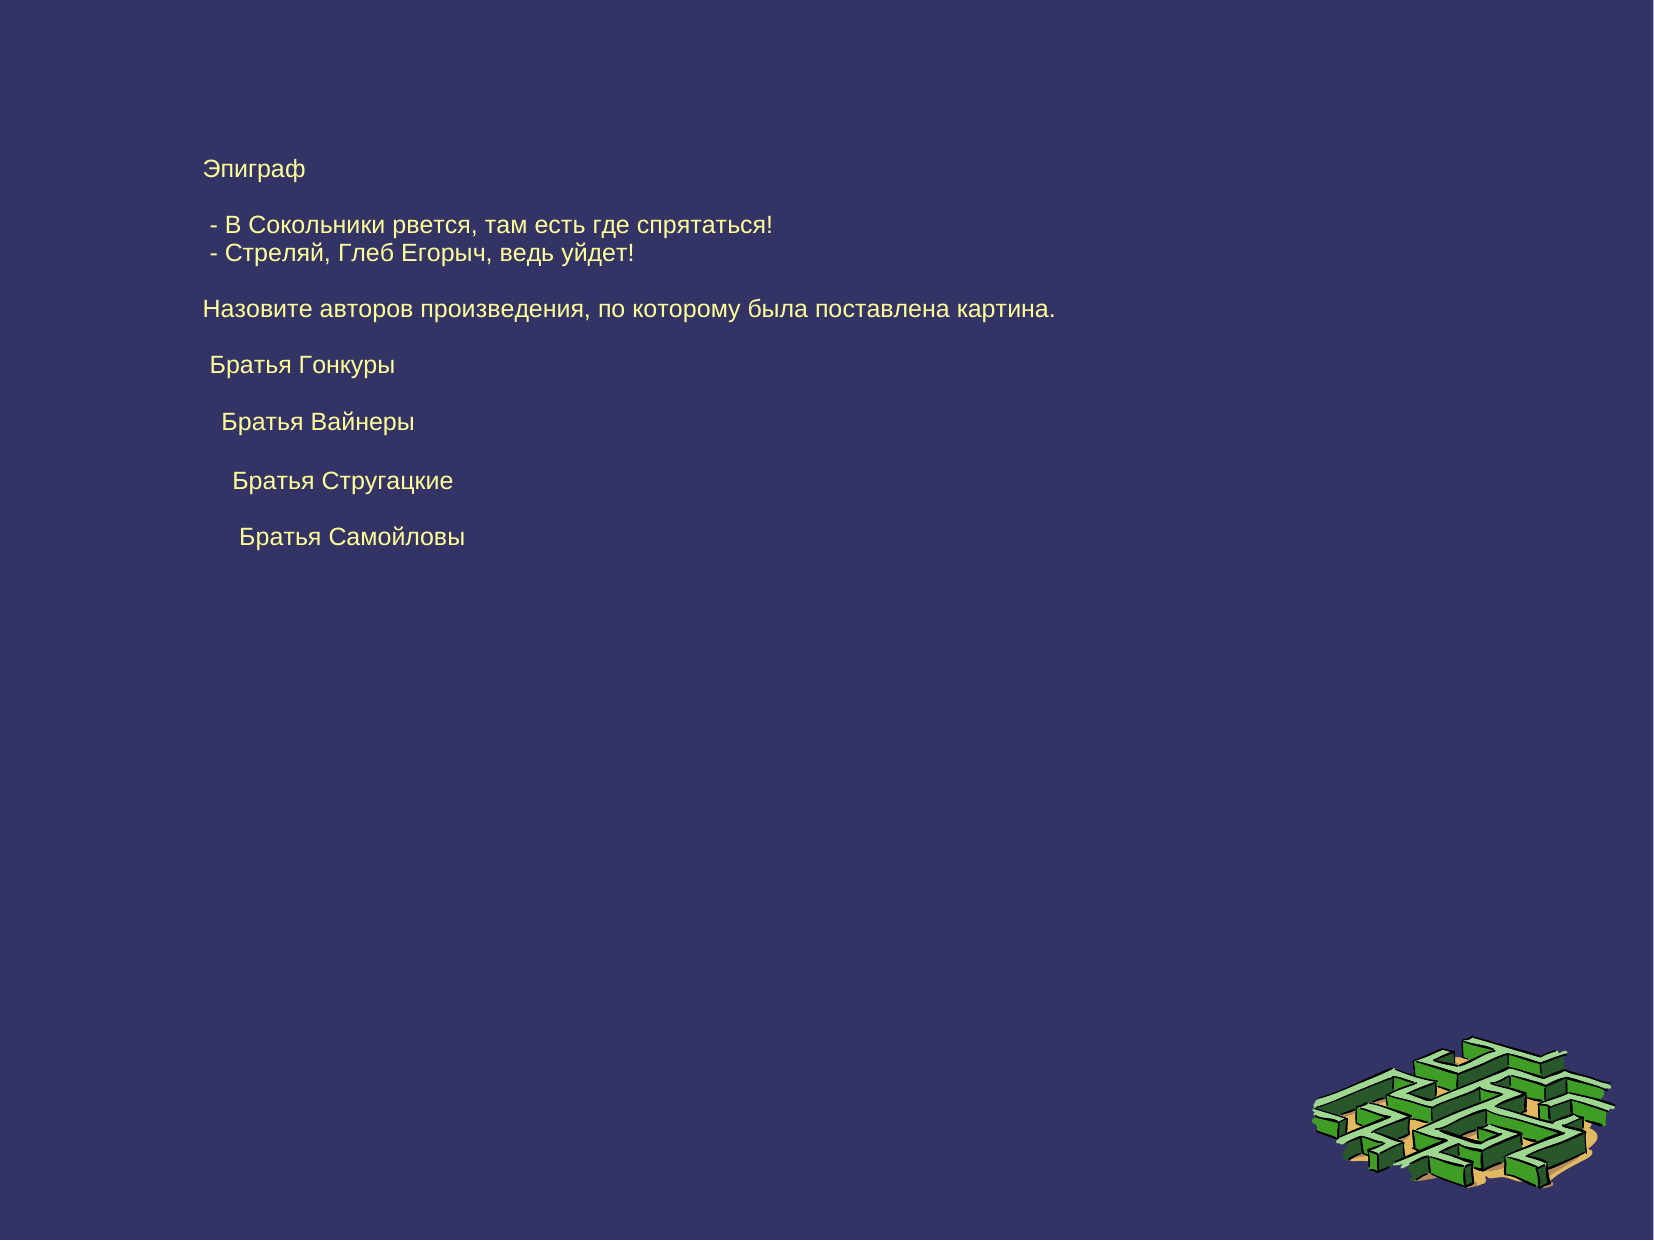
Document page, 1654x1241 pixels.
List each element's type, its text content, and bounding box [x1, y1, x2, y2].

text_box Братья Вайнеры [206, 400, 562, 443]
text_box Братья Стругацкие Братья Самойловы [210, 459, 680, 562]
text_box Эпиграф - В Сокольники рвется, там есть где спрятаться! - Стреляй, Глеб Егорыч, ведь уйдет! Назовите авторов произведения, по которому была поставлена картина. Братья Гонкуры [180, 147, 1506, 387]
